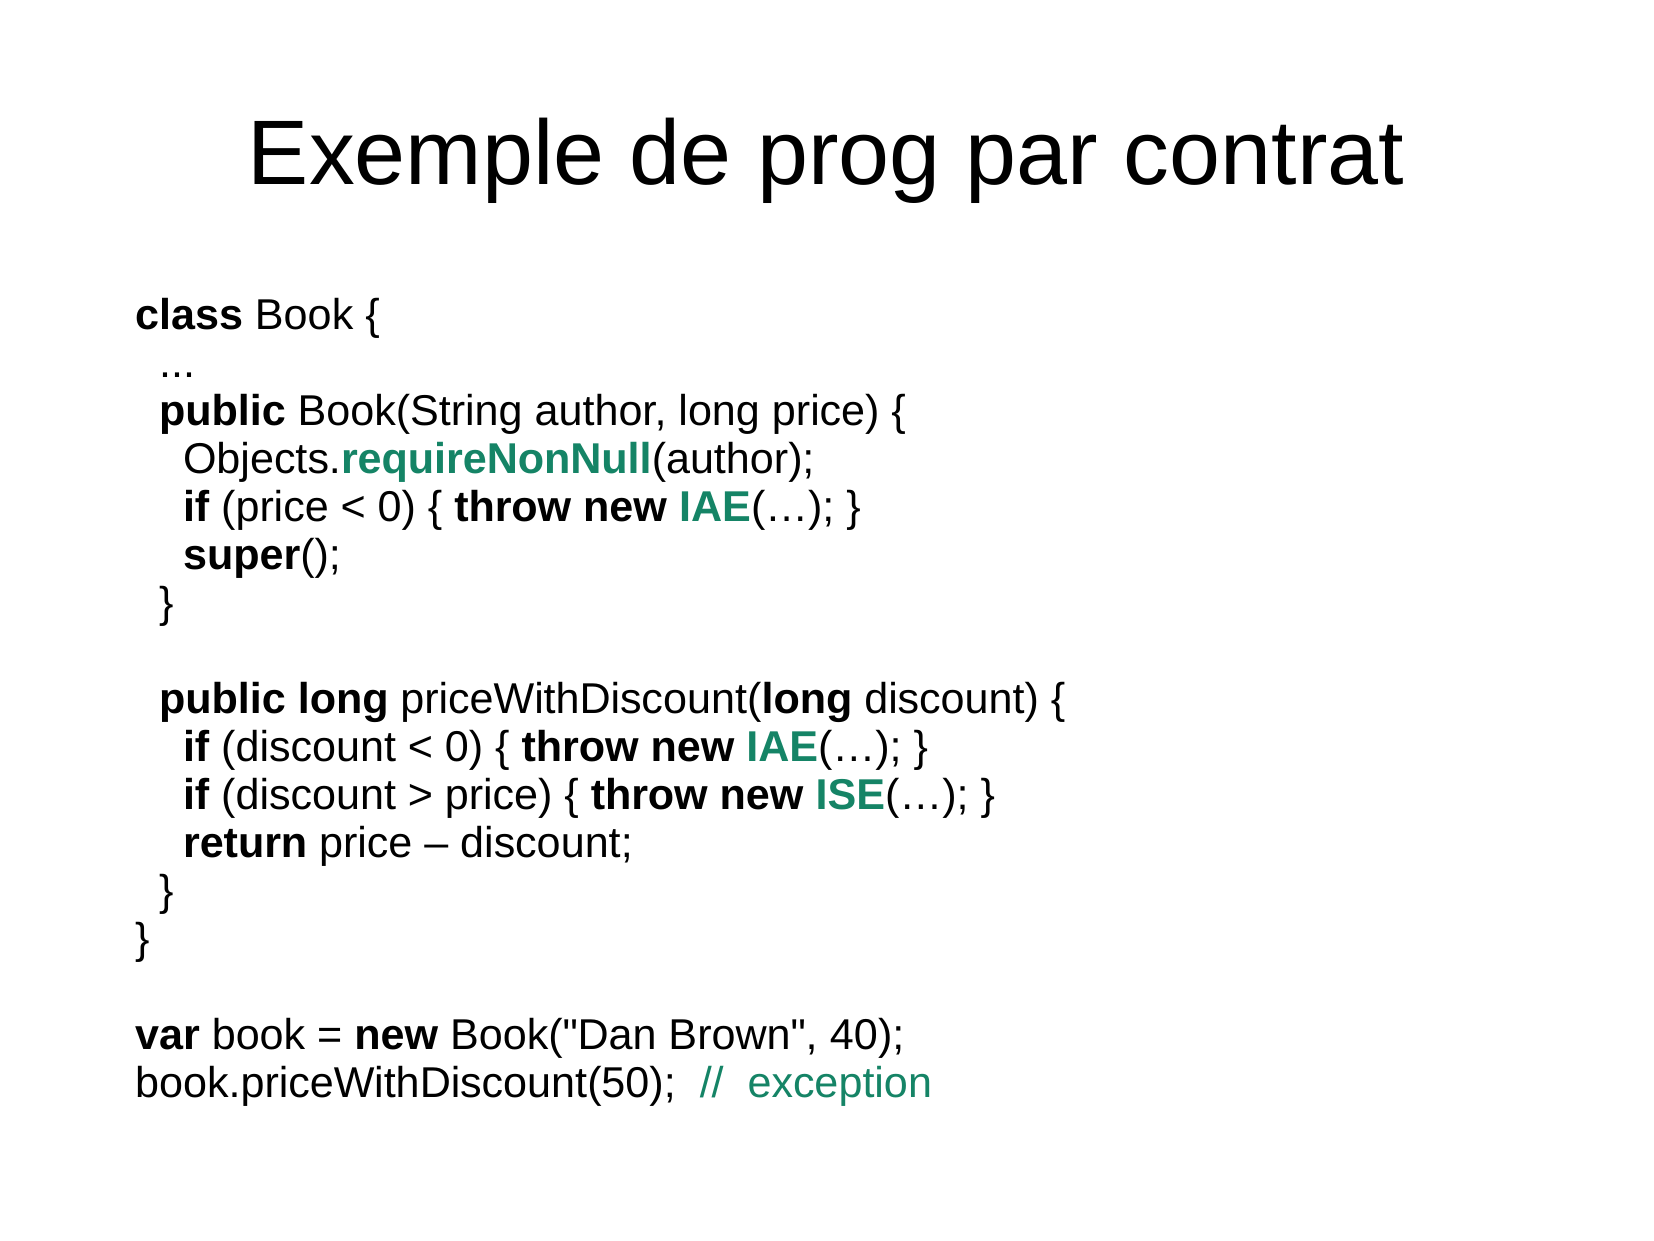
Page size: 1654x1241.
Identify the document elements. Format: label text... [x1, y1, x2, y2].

list class Book { ... public Book(String author, long price) { Objects.requireNonNull(author); if (price < 0) { throw new IAE(…); } super(); } public long priceWithDiscount(long discount) { if (discount < 0) { throw new IAE(…); } if (discount > price) { throw new ISE(…); } return price – discount; } } var book = new Book("Dan Brown", 40); book.priceWithDiscount(50); // exception [82, 290, 1571, 1111]
title Exemple de prog par contrat [82, 49, 1571, 257]
